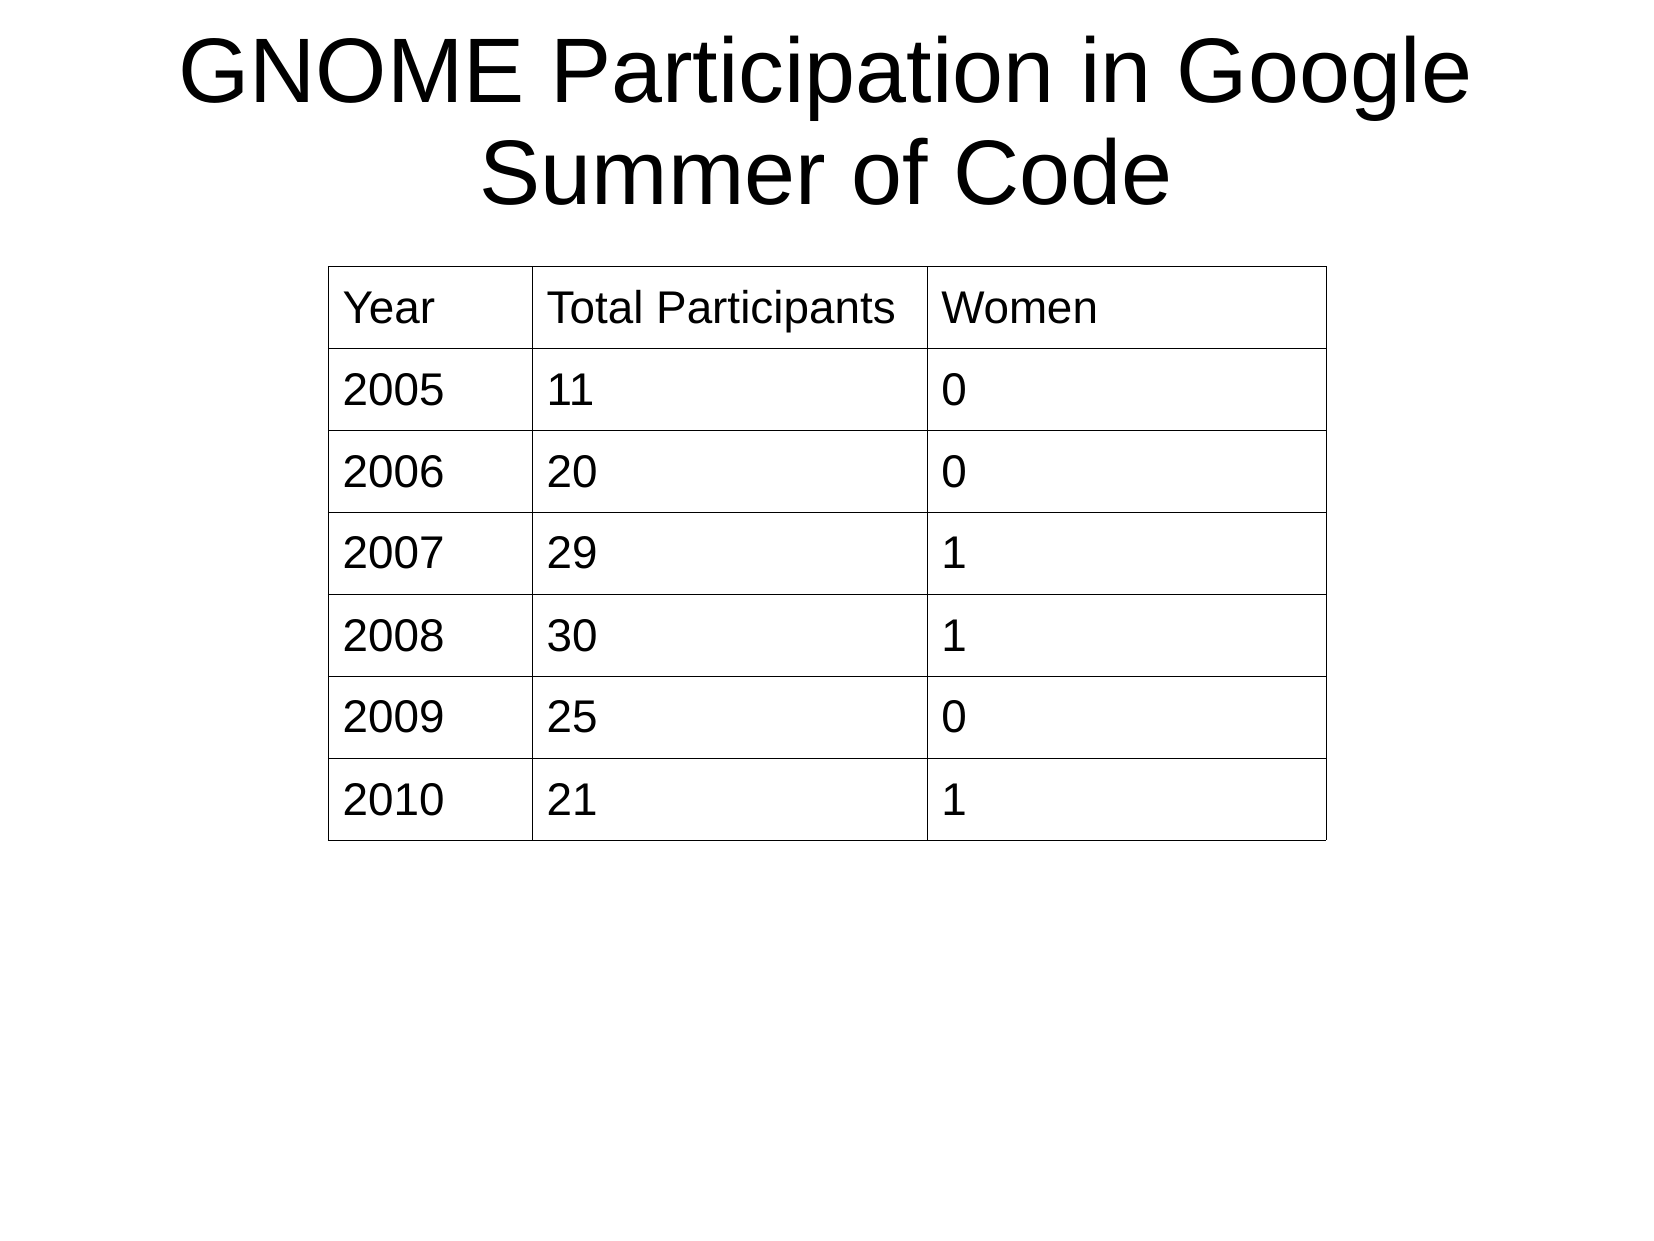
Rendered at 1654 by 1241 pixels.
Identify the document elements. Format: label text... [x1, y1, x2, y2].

table_cell 0 [928, 677, 1326, 758]
table_cell 2007 [329, 513, 532, 594]
table_cell 21 [533, 759, 927, 840]
table_cell 30 [533, 595, 927, 676]
table_cell 1 [928, 595, 1326, 676]
table_cell 29 [533, 513, 927, 594]
table_cell 1 [928, 513, 1326, 594]
table_cell 0 [928, 431, 1326, 512]
table_cell 20 [533, 431, 927, 512]
table_cell 2006 [329, 431, 532, 512]
table_header Total Participants [533, 267, 927, 348]
table_header Year [329, 267, 532, 348]
table_cell 2010 [329, 759, 532, 840]
title GNOME Participation in Google Summer of Code [82, 18, 1571, 226]
table_cell 1 [928, 759, 1326, 840]
table_cell 2005 [329, 349, 532, 430]
table_cell 11 [533, 349, 927, 430]
table_cell 2009 [329, 677, 532, 758]
table_cell 25 [533, 677, 927, 758]
table_cell 0 [928, 349, 1326, 430]
table_header Women [928, 267, 1326, 348]
table_cell 2008 [329, 595, 532, 676]
